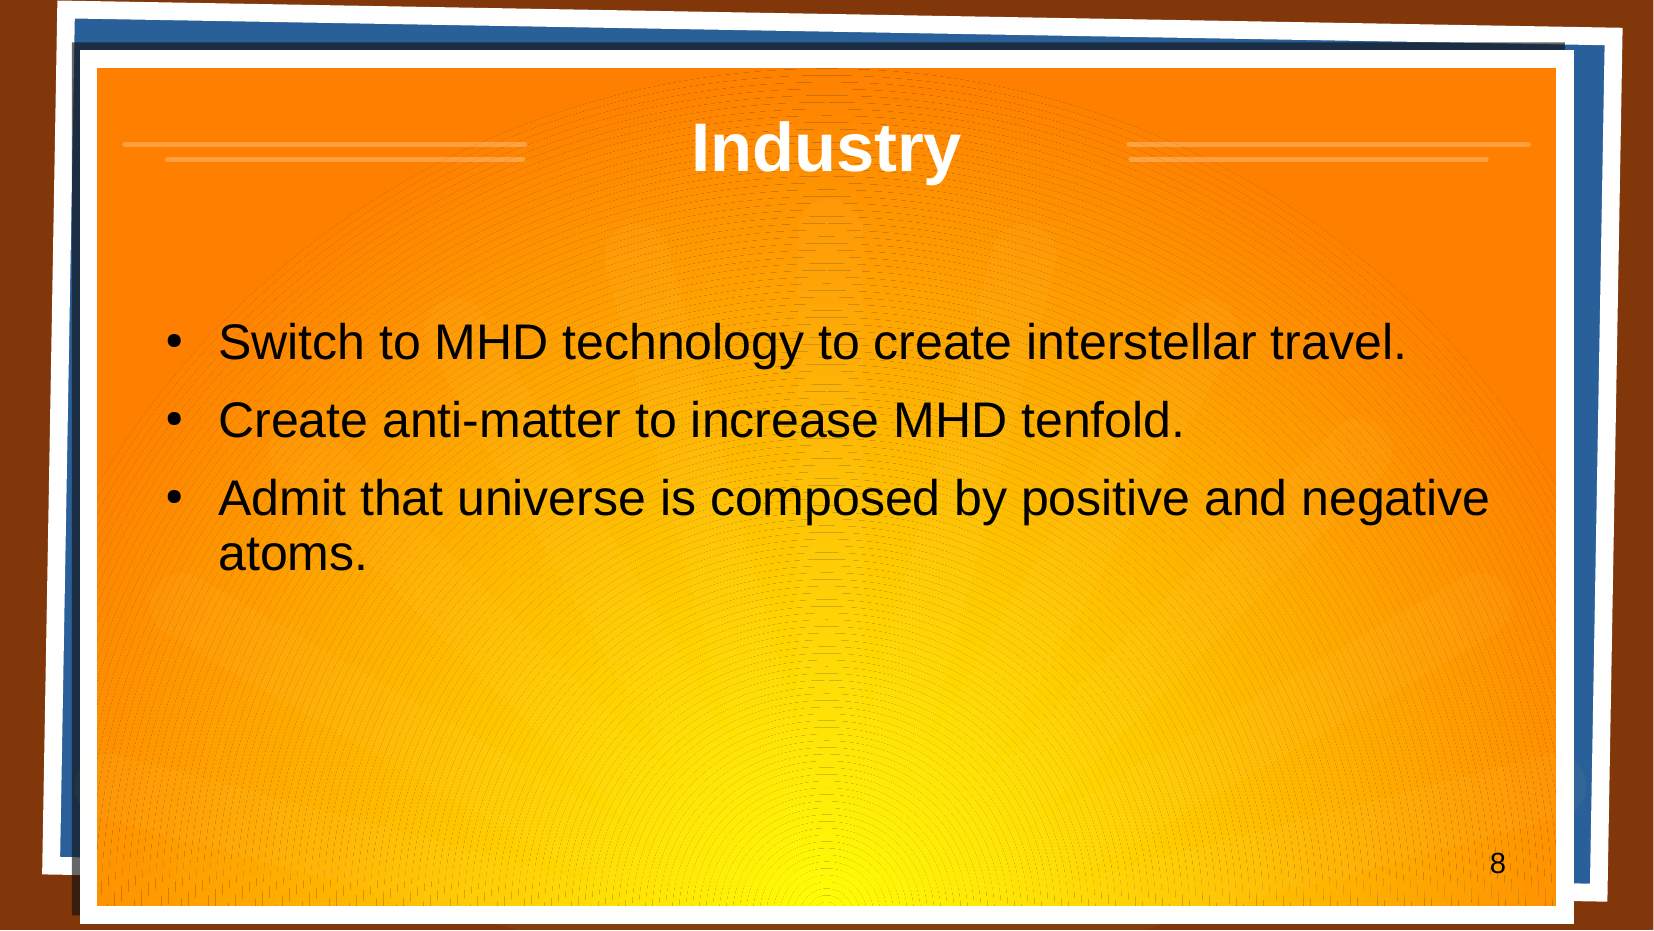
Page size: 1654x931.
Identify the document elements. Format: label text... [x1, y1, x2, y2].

title Industry [531, 73, 1123, 222]
list Switch to MHD technology to create interstellar travel. Create anti-matter to increase MHD tenfold. Admit that universe is composed by positive and negative atoms. [147, 236, 1506, 827]
